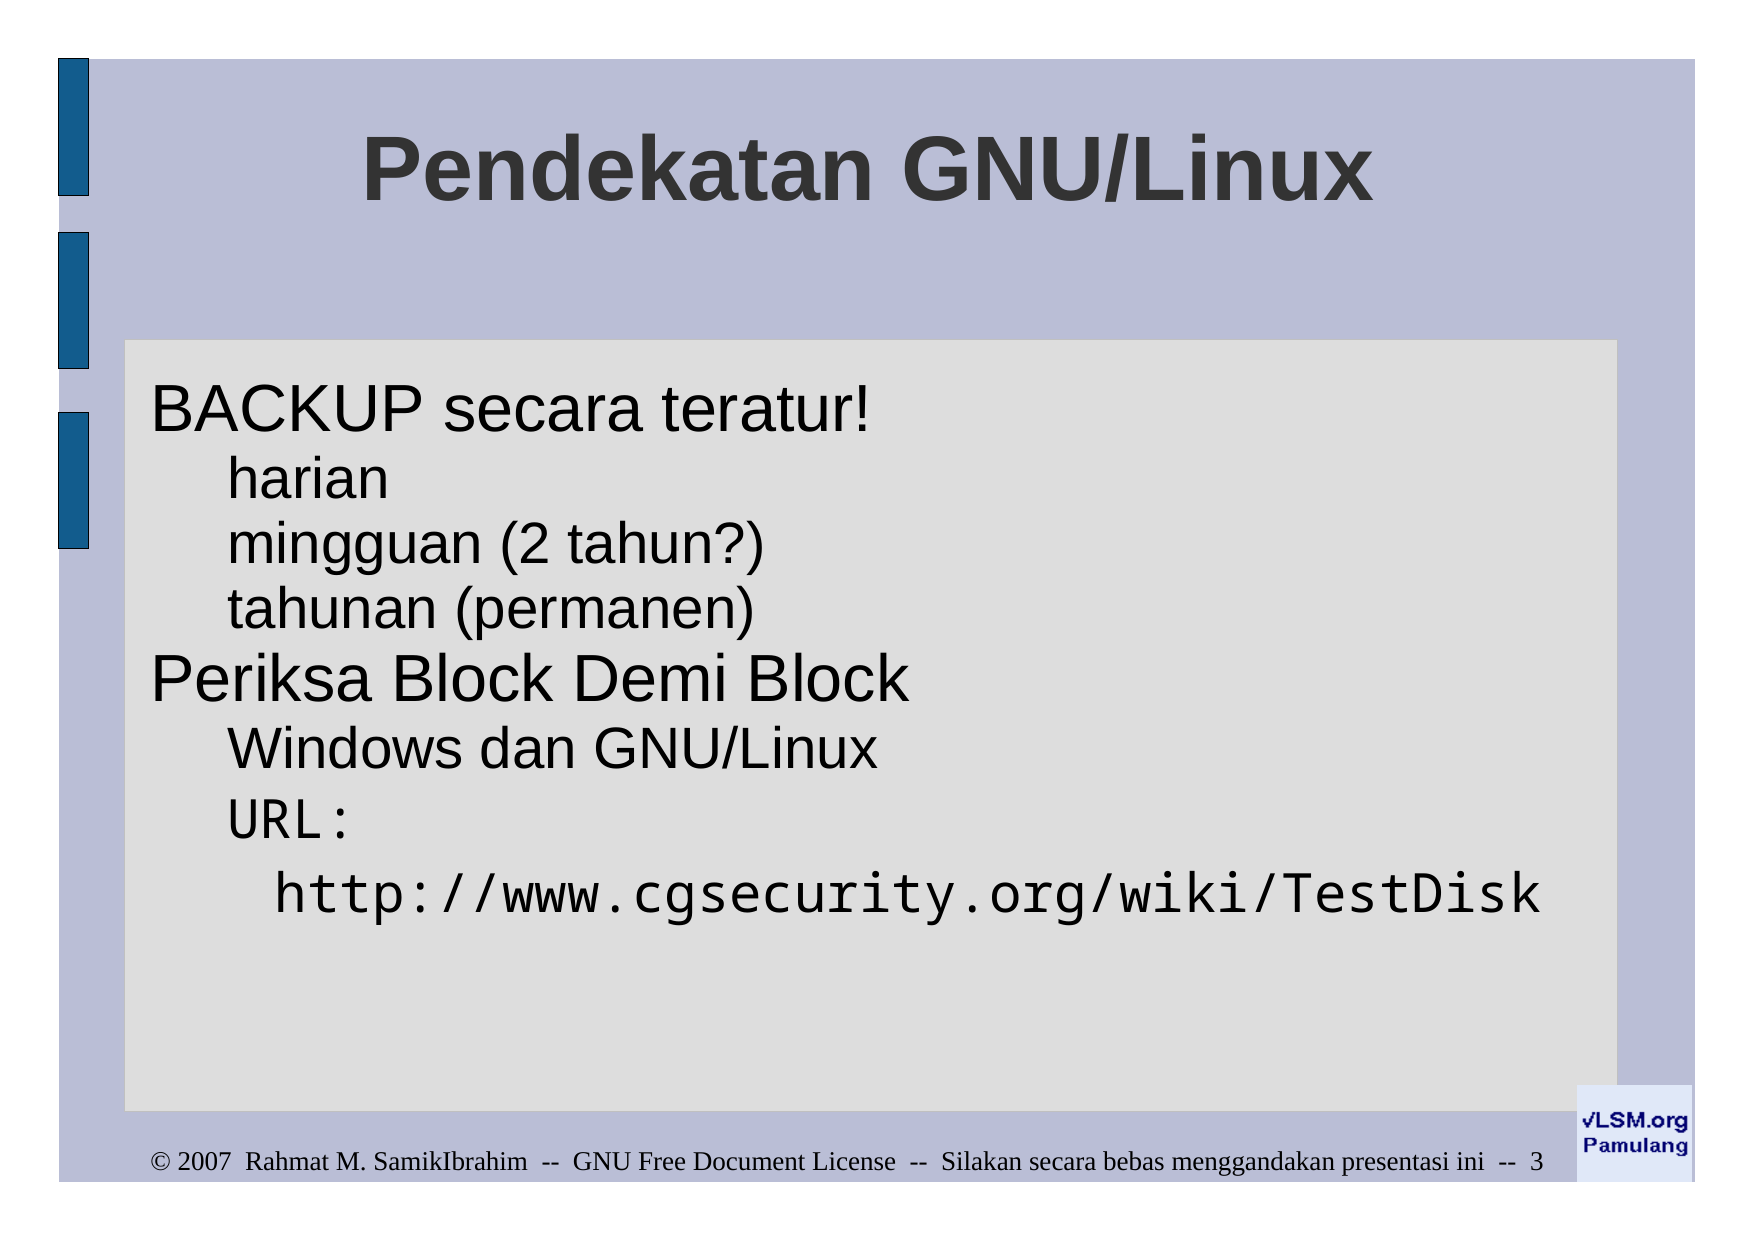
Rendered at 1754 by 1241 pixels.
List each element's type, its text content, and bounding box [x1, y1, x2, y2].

list BACKUP secara teratur! harian mingguan (2 tahun?) tahunan (permanen) Periksa Block Demi Block Windows dan GNU/Linux URL: http://www.cgsecurity.org/wiki/TestDisk [132, 370, 1655, 953]
picture [1577, 1085, 1692, 1182]
title Pendekatan GNU/Linux [169, 74, 1568, 263]
